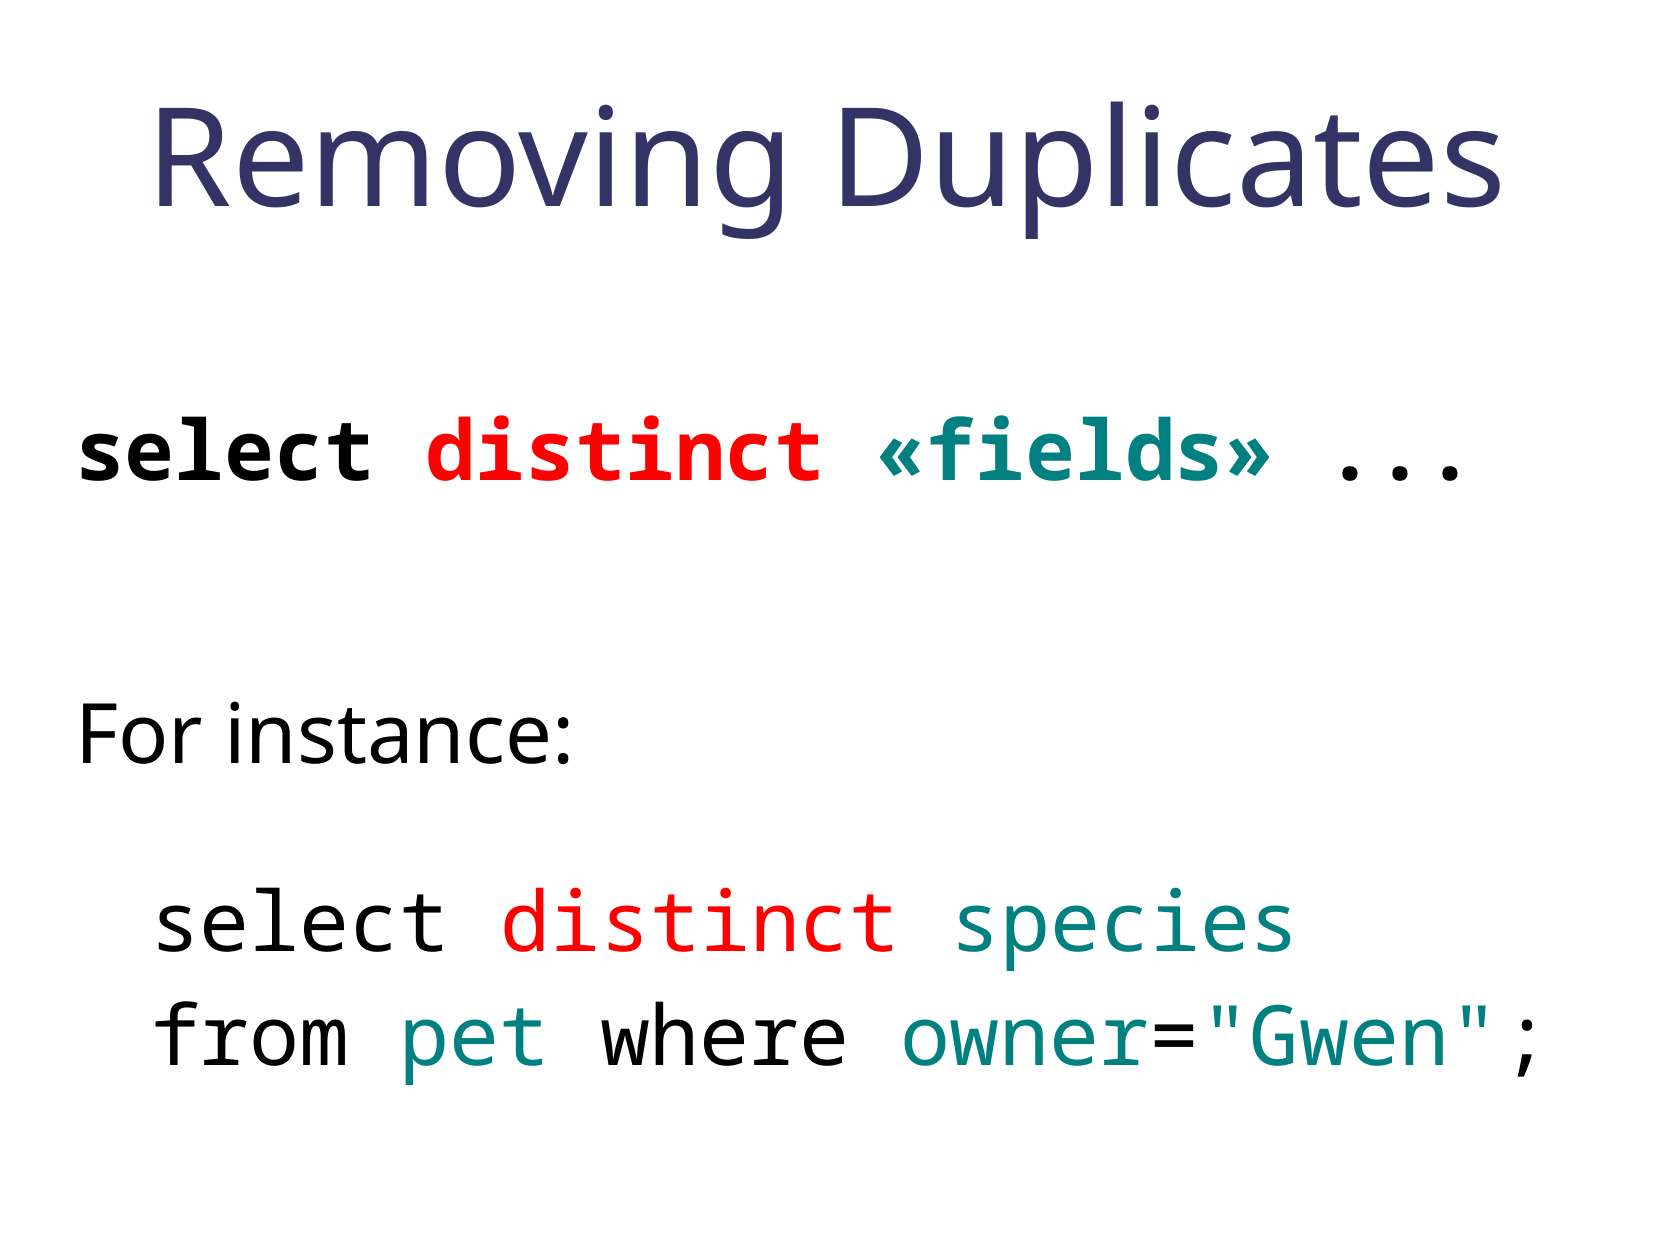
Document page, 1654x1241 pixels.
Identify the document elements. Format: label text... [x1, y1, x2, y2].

subtitle select distinct «fields» ... [75, 391, 1613, 551]
title Removing Duplicates [82, 56, 1571, 250]
text_box For instance: [75, 675, 1654, 865]
text_box select distinct species from pet where owner="Gwen"; [150, 865, 1654, 1046]
